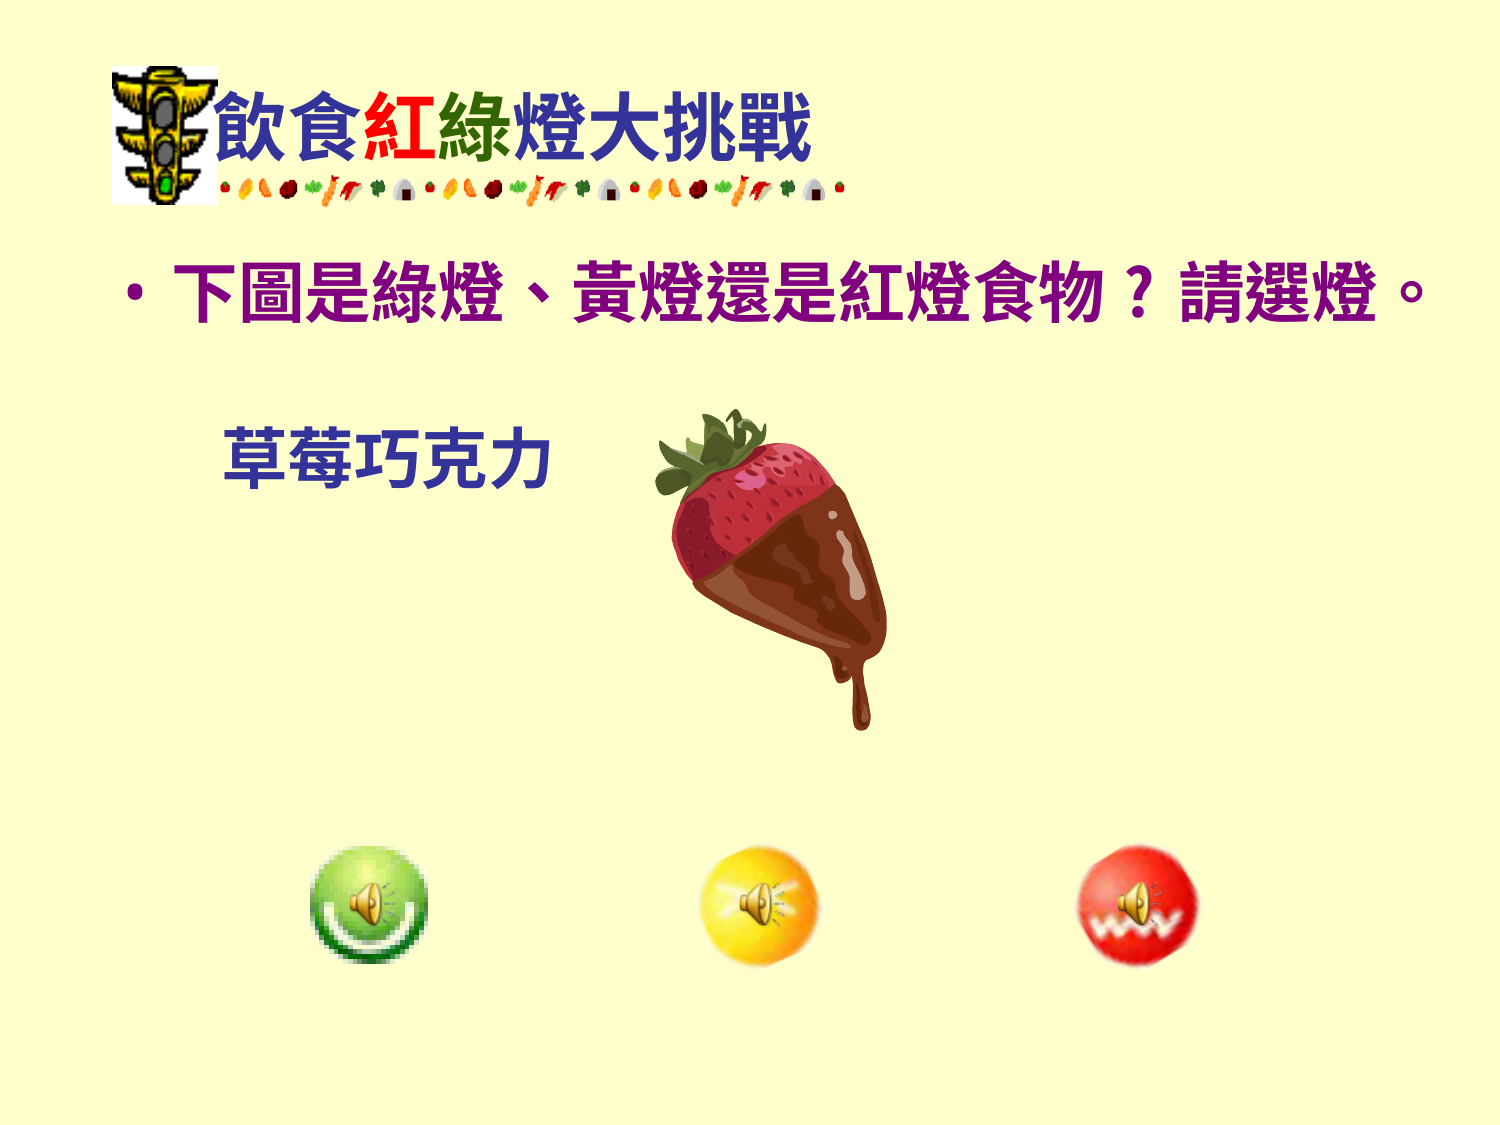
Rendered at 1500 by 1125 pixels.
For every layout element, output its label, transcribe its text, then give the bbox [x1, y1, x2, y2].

picture [112, 66, 847, 209]
picture [673, 822, 850, 988]
list 下圖是綠燈、黃燈還是紅燈食物?請選燈。 [100, 243, 1436, 351]
picture [301, 846, 443, 964]
picture [1048, 817, 1231, 992]
text_box 飲食紅綠燈大挑戰 [194, 78, 868, 173]
picture [655, 408, 887, 731]
text_box 草莓巧克力 [206, 408, 571, 505]
